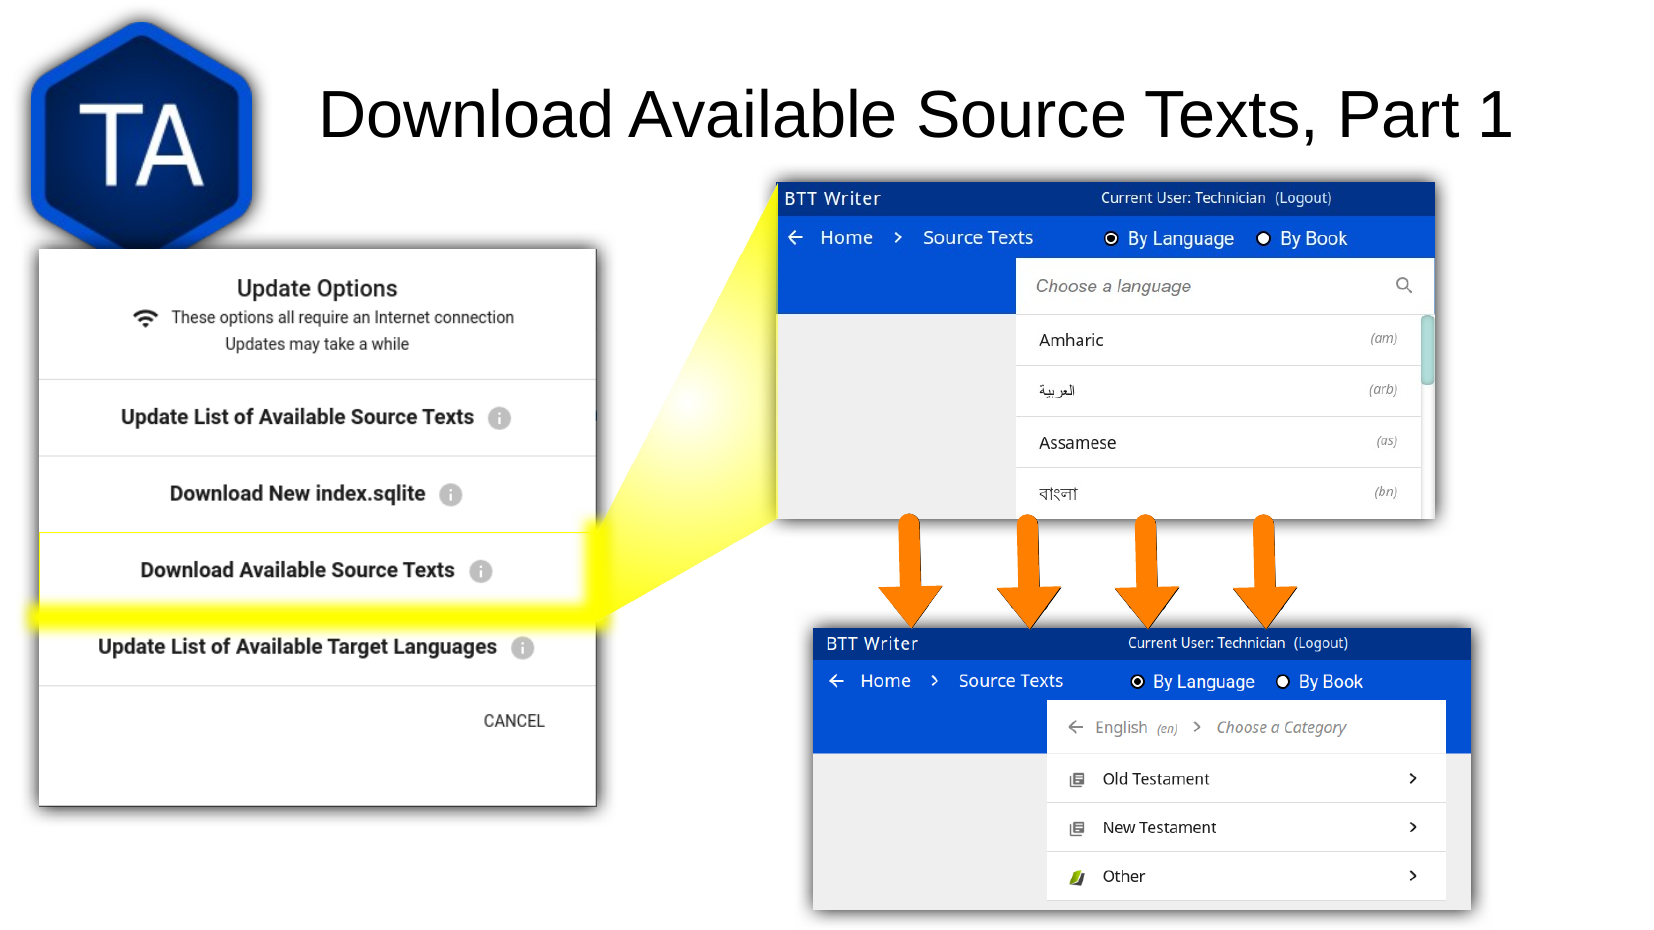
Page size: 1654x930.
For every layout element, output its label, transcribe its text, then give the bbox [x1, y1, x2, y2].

text_box [596, 182, 777, 622]
picture [813, 628, 1471, 910]
title Download Available Source Texts, Part 1 [263, 36, 1571, 193]
picture [31, 22, 597, 532]
picture [39, 638, 597, 807]
picture [40, 533, 577, 596]
picture [777, 182, 1435, 519]
